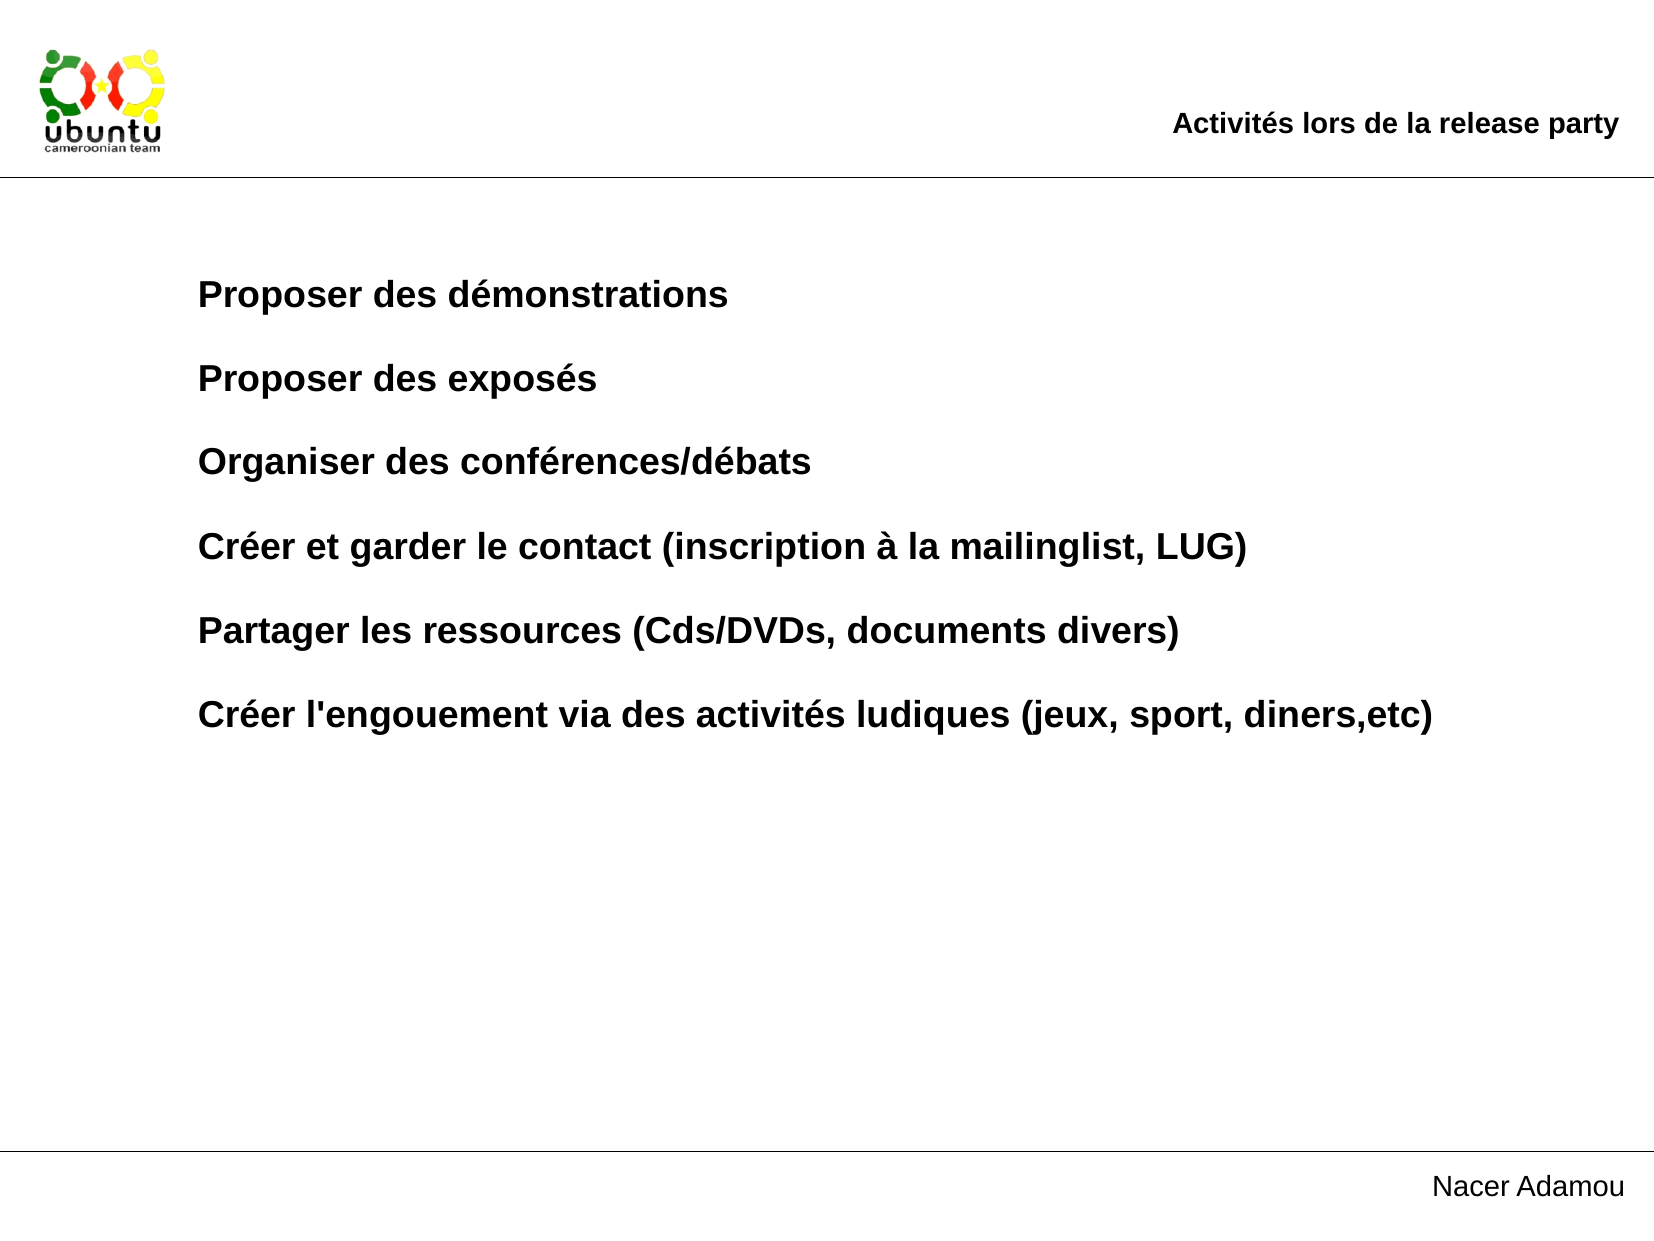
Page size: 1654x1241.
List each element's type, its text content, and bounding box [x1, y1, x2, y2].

text_box Activités lors de la release party [1122, 100, 1654, 148]
picture [29, 29, 178, 177]
text_box Proposer des démonstrations Proposer des exposés Organiser des conférences/débats Créer et garder le contact (inscription à la mailinglist, LUG) Partager les ressources (Cds/DVDs, documents divers) Créer l'engouement via des activités ludiques (jeux, sport, diners,etc) [147, 265, 1595, 1004]
text_box Nacer Adamou [1417, 1163, 1643, 1211]
